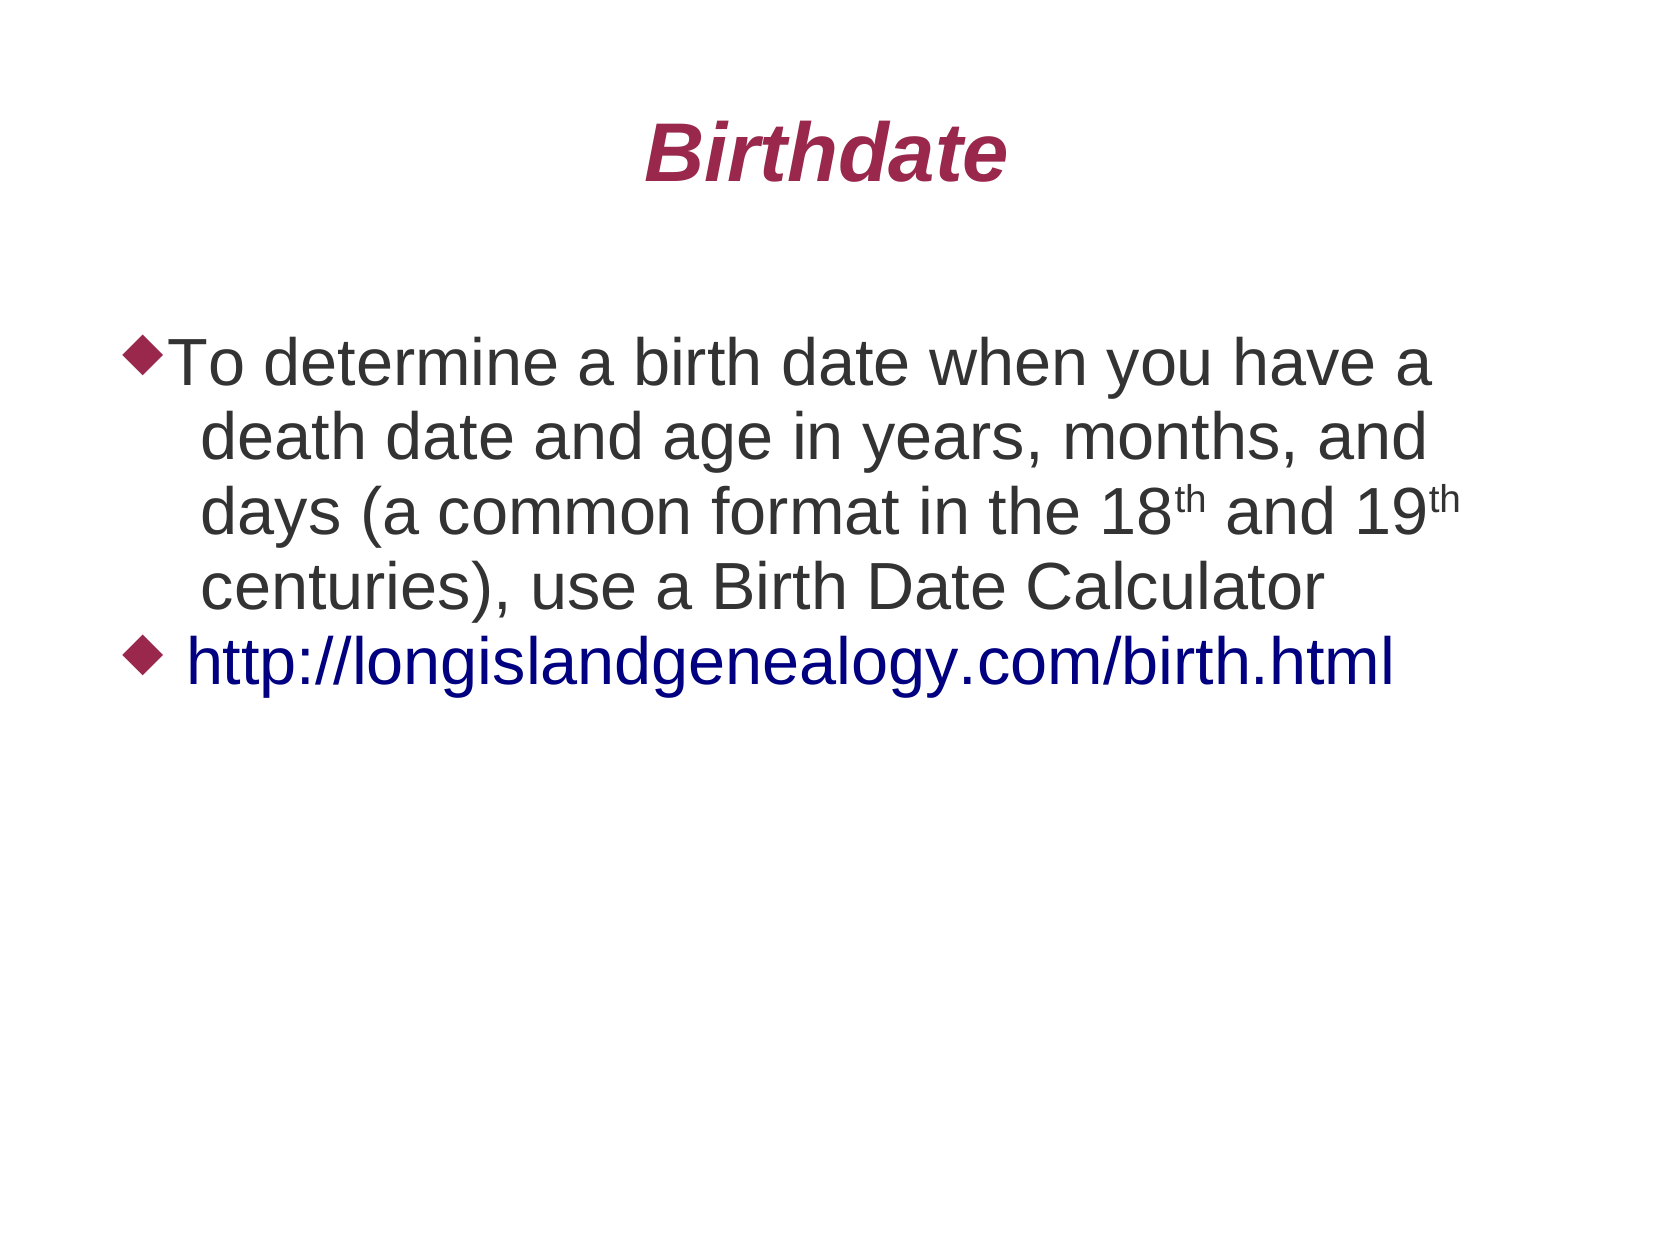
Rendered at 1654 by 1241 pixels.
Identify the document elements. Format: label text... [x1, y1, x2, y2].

list To determine a birth date when you have a death date and age in years, months, and days (a common format in the 18th and 19th centuries), use a Birth Date Calculator http://longislandgenealogy.com/birth.html [118, 324, 1571, 990]
title Birthdate [82, 56, 1571, 250]
